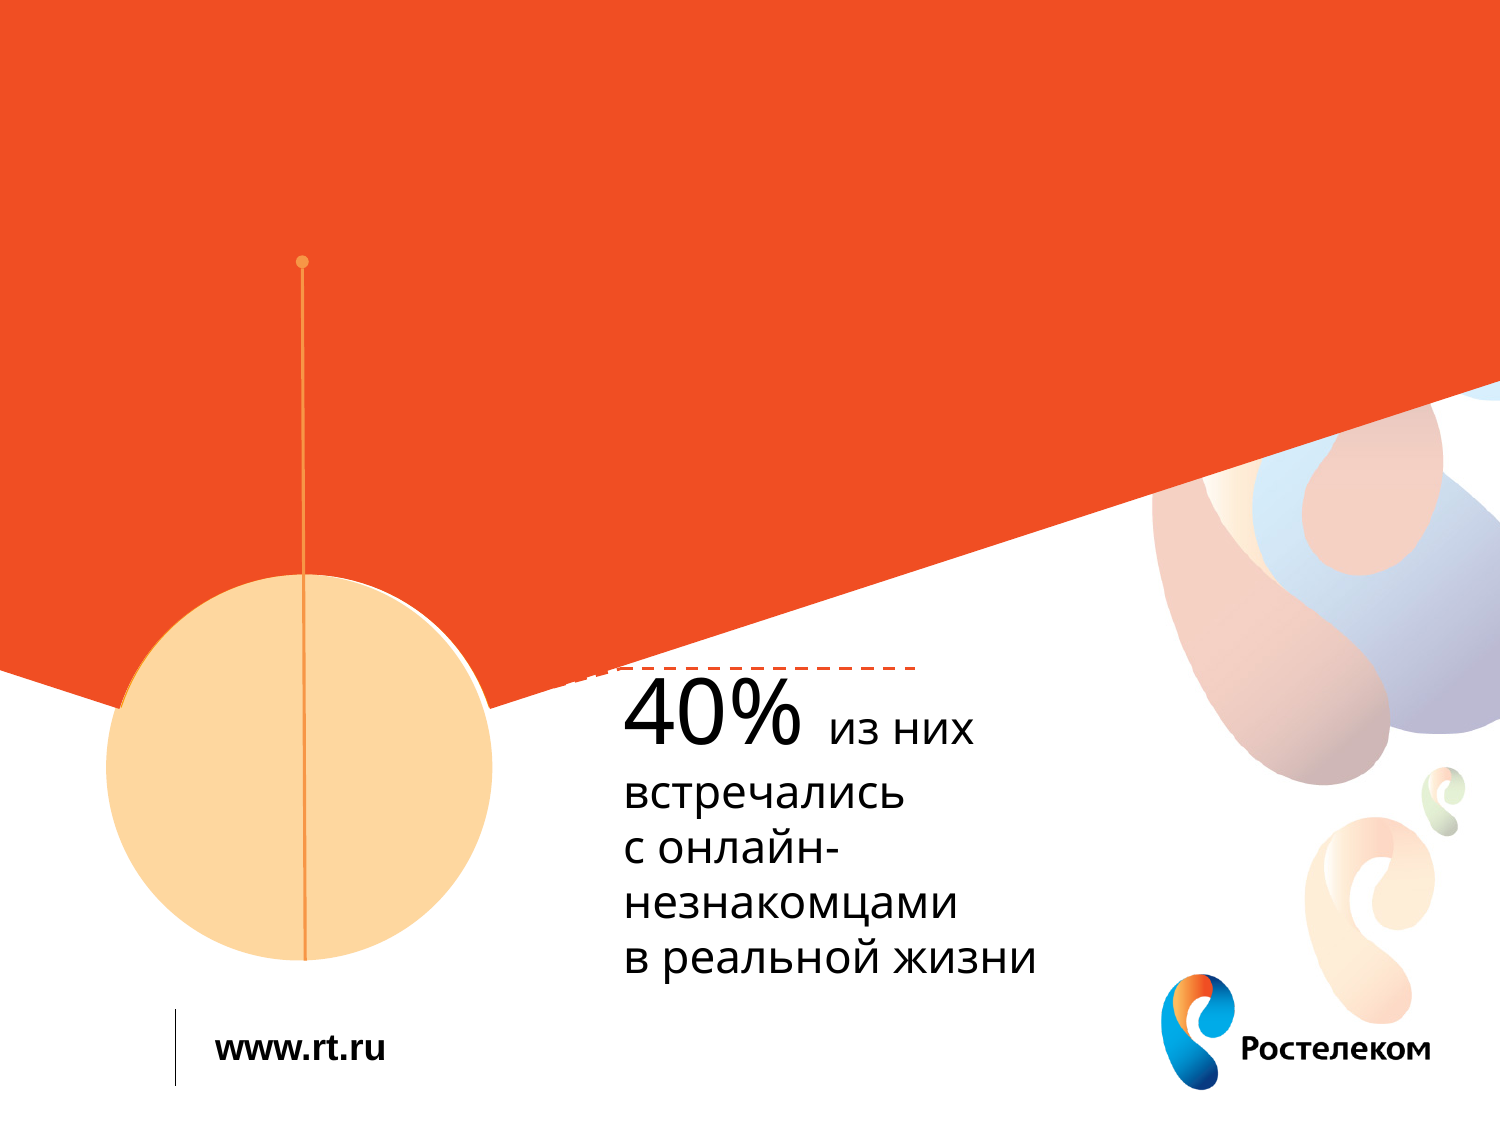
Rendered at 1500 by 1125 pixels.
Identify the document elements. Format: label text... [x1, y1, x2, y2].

picture [926, 382, 1500, 1125]
text_box [0, 0, 1500, 961]
text_box 40% из них встречались с онлайн-незнакомцами в реальной жизни [608, 645, 1164, 990]
